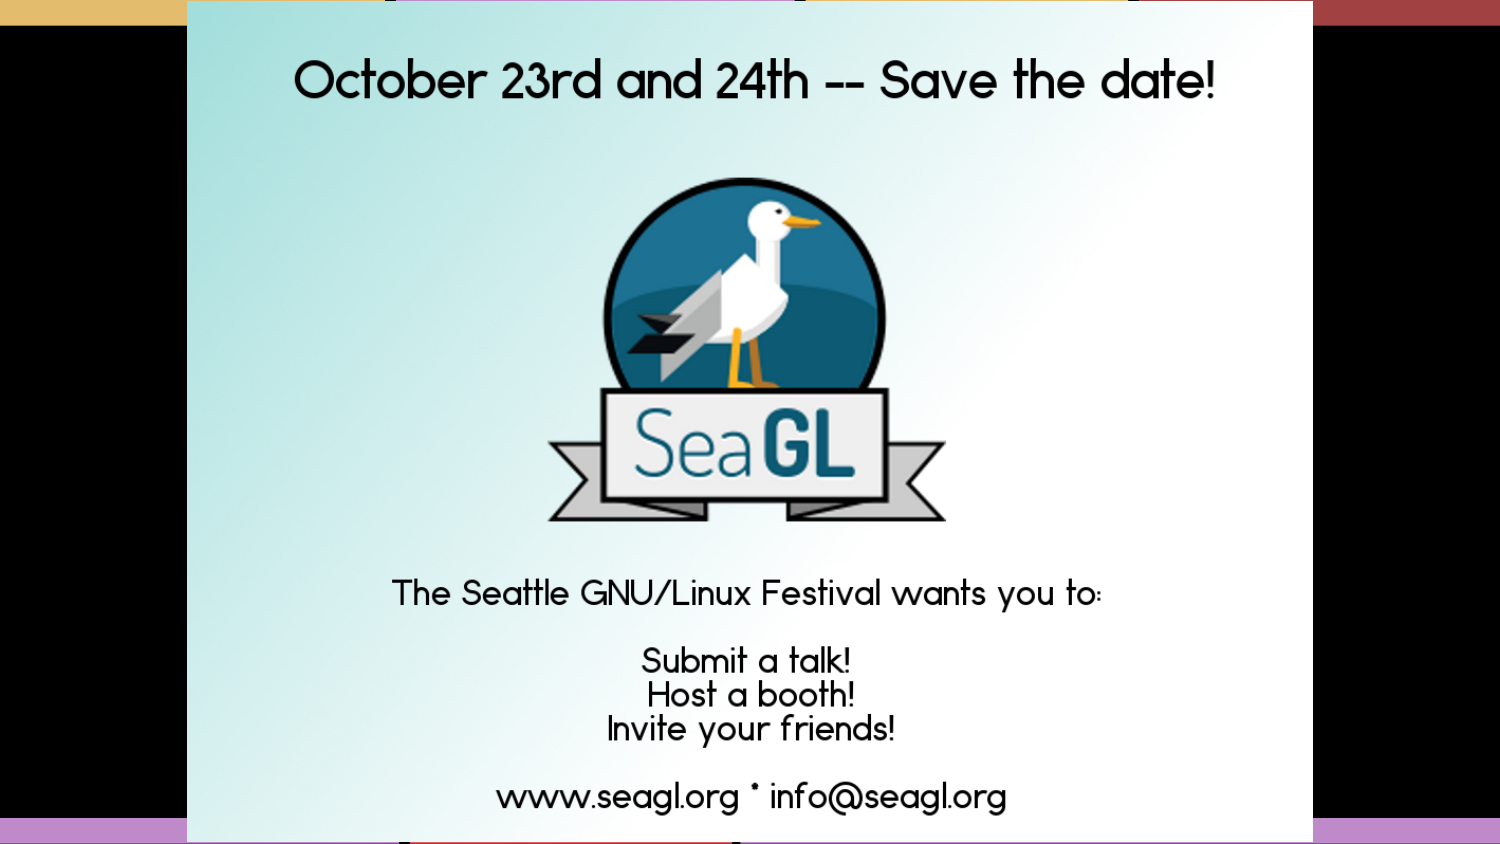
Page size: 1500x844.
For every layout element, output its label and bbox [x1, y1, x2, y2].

picture [187, 1, 1313, 842]
